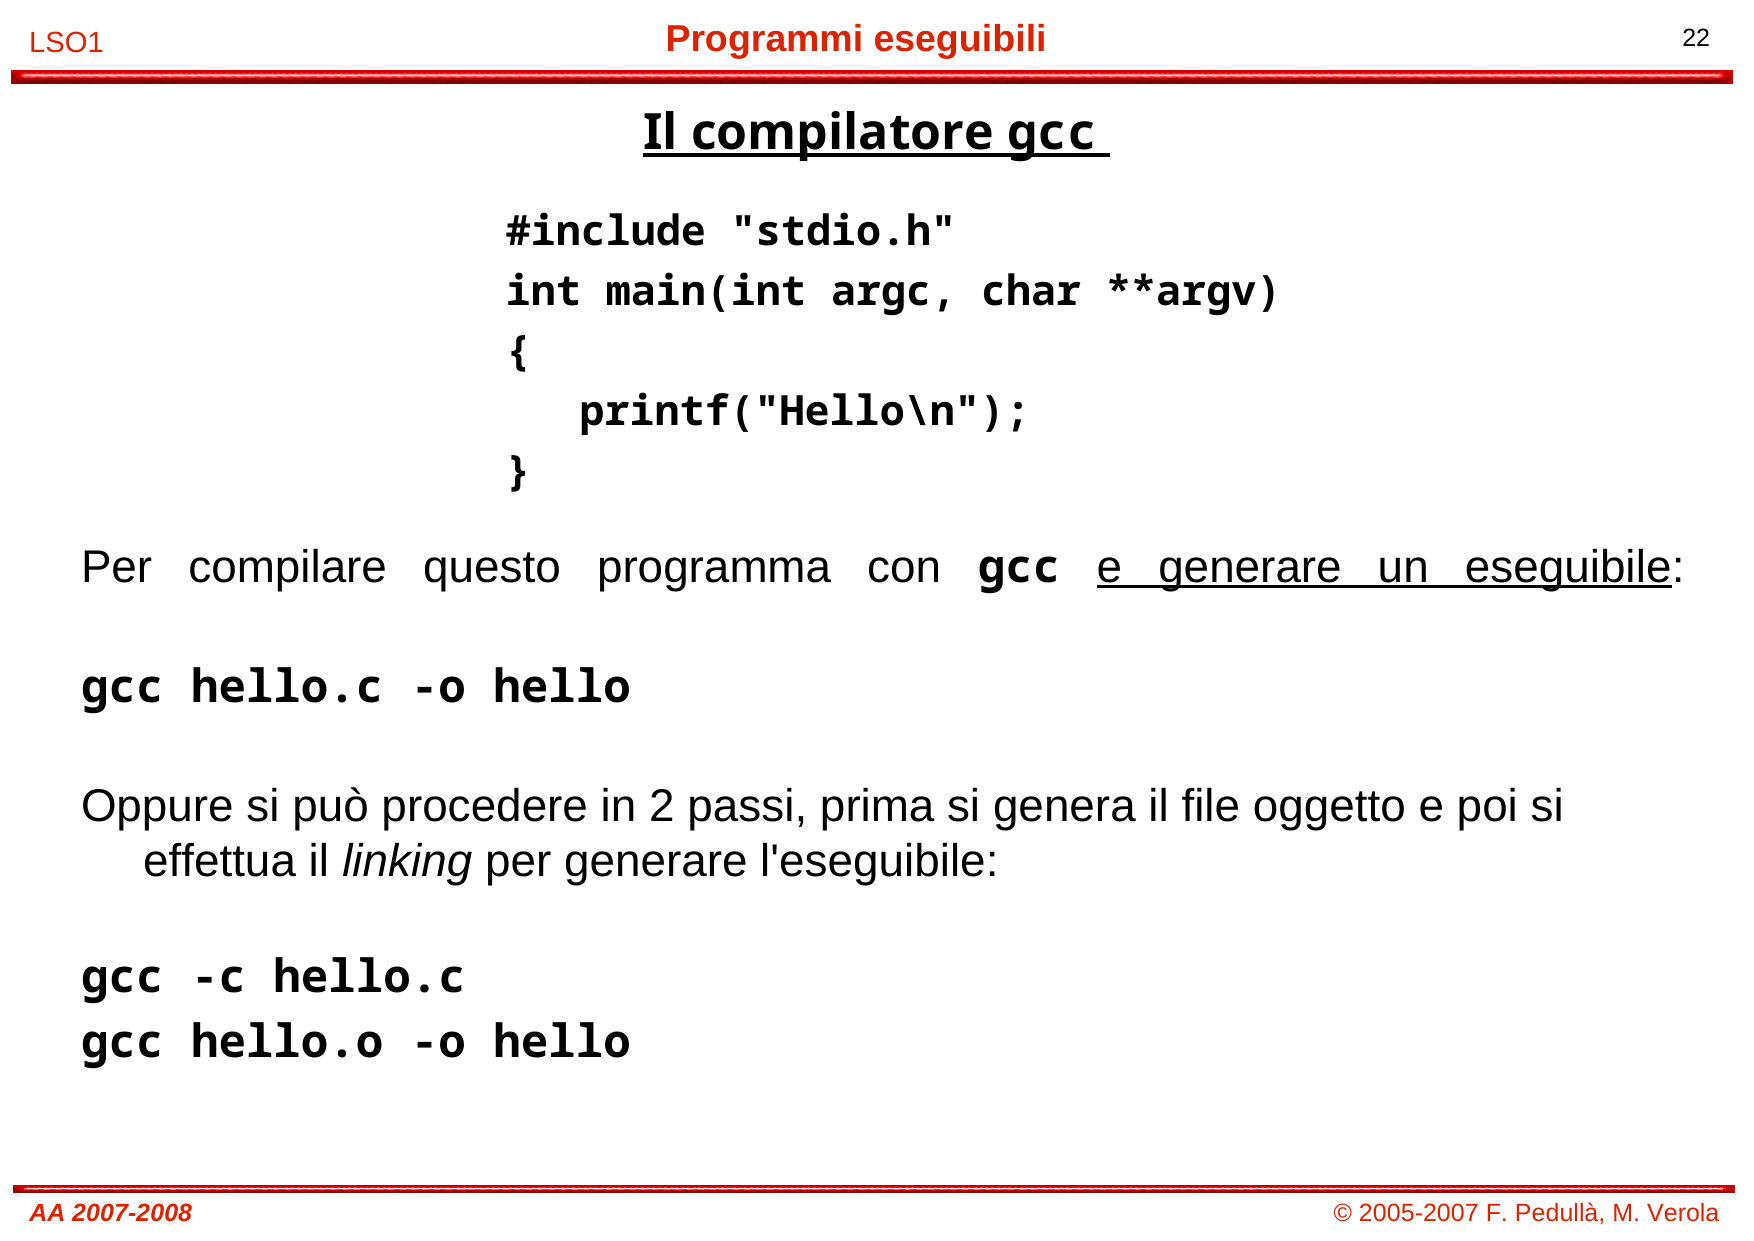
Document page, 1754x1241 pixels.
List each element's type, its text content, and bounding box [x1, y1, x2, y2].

list Per compilare questo programma con gcc e generare un eseguibile: gcc hello.c -o hello Oppure si può procedere in 2 passi, prima si genera il file oggetto e poi si effettua il linking per generare l'eseguibile: gcc -c hello.c gcc hello.o -o hello [64, 525, 1702, 1183]
picture [11, 70, 1733, 84]
picture [13, 1185, 1735, 1193]
title Il compilatore gcc [389, 84, 1364, 180]
text_box #include "stdio.h" int main(int argc, char **argv) { printf("Hello\n"); } [505, 198, 1326, 447]
